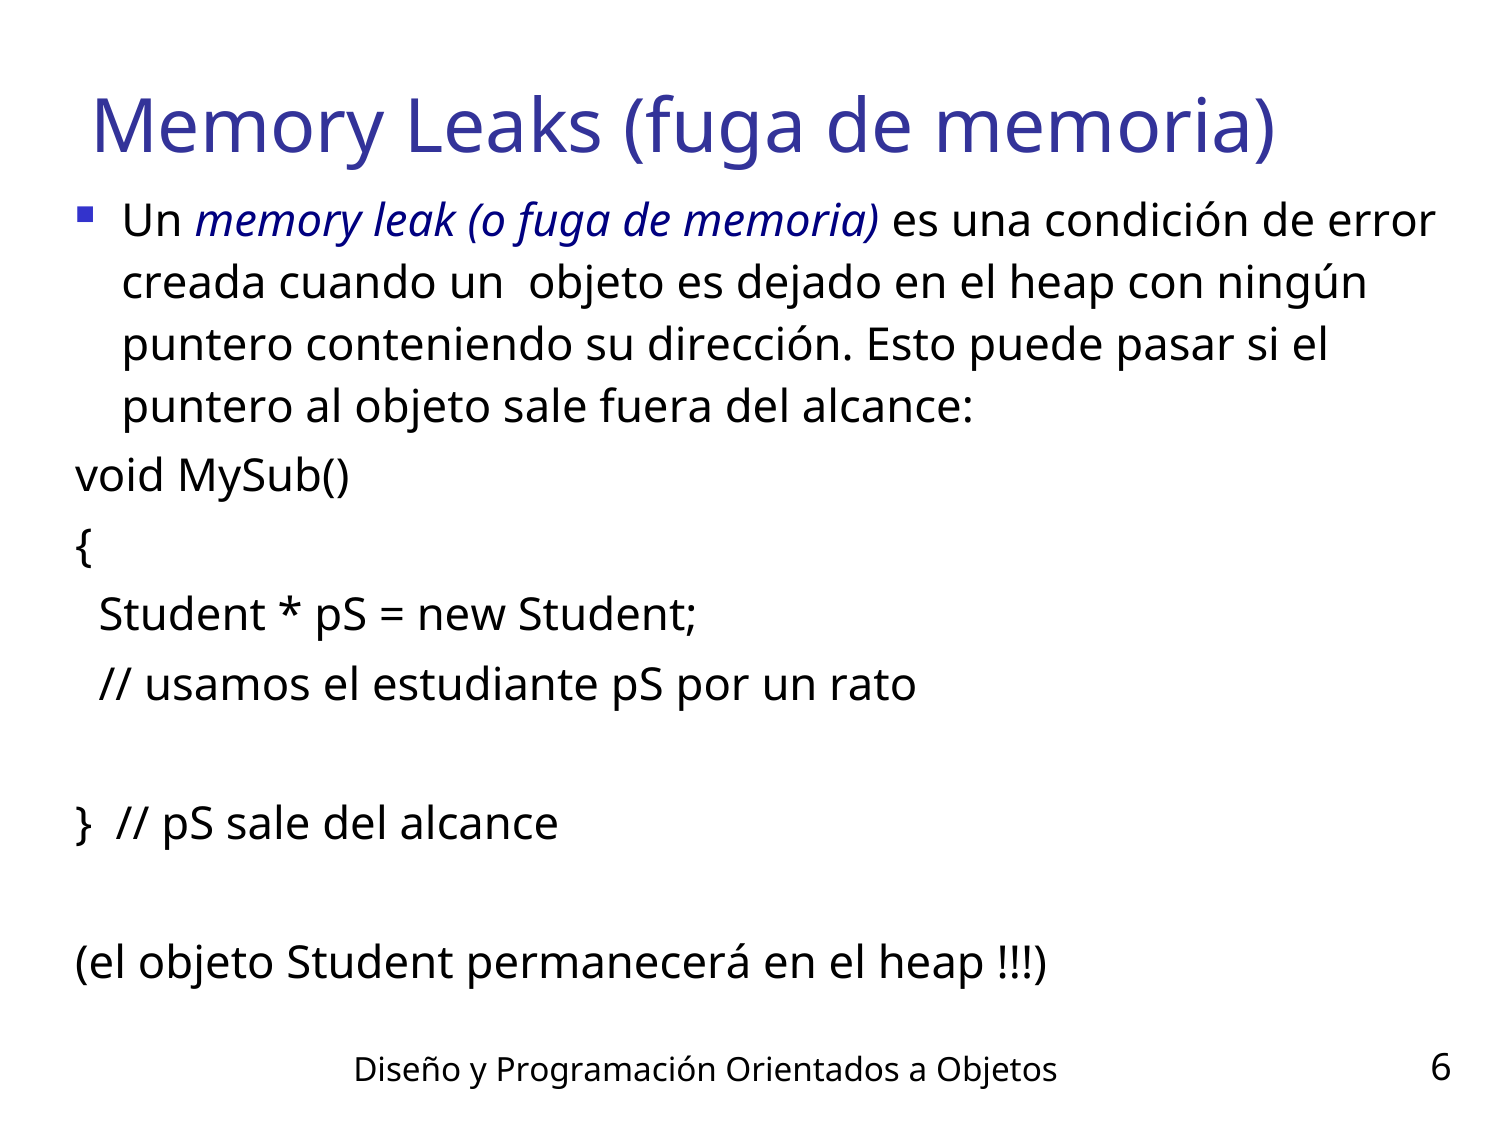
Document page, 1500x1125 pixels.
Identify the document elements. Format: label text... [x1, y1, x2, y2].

list Un memory leak (o fuga de memoria) es una condición de error creada cuando un objeto es dejado en el heap con ningún puntero conteniendo su dirección. Esto puede pasar si el puntero al objeto sale fuera del alcance: void MySub()‏ { Student * pS = new Student; // usamos el estudiante pS por un rato } // pS sale del alcance (el objeto Student permanecerá en el heap !!!)‏ [75, 187, 1462, 993]
title Memory Leaks (fuga de memoria)‏ [75, 4, 1466, 182]
